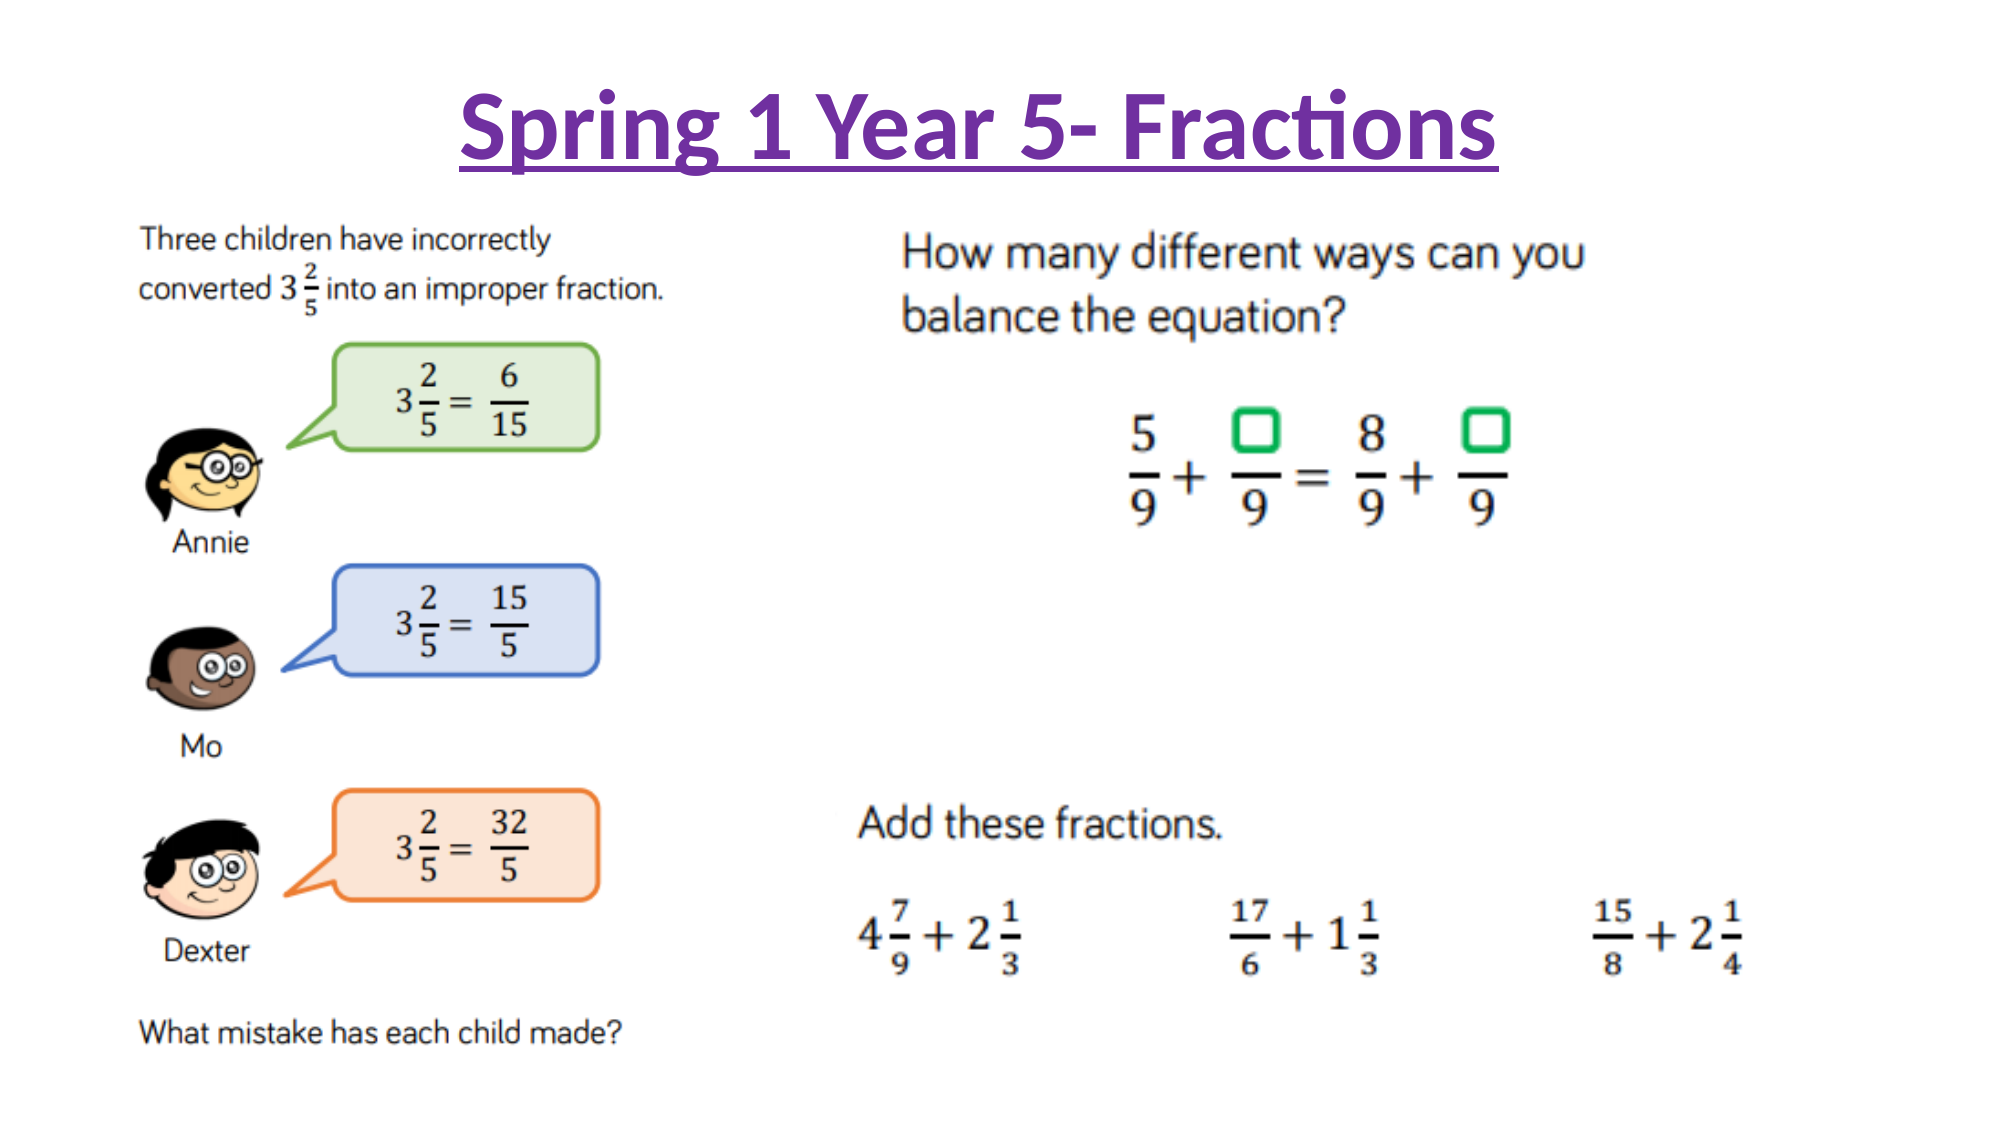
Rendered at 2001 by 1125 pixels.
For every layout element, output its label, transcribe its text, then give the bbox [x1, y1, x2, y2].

picture [124, 209, 677, 1060]
picture [890, 209, 1677, 598]
text_box Spring 1 Year 5- Fractions [69, 65, 1889, 189]
picture [835, 768, 1813, 1003]
